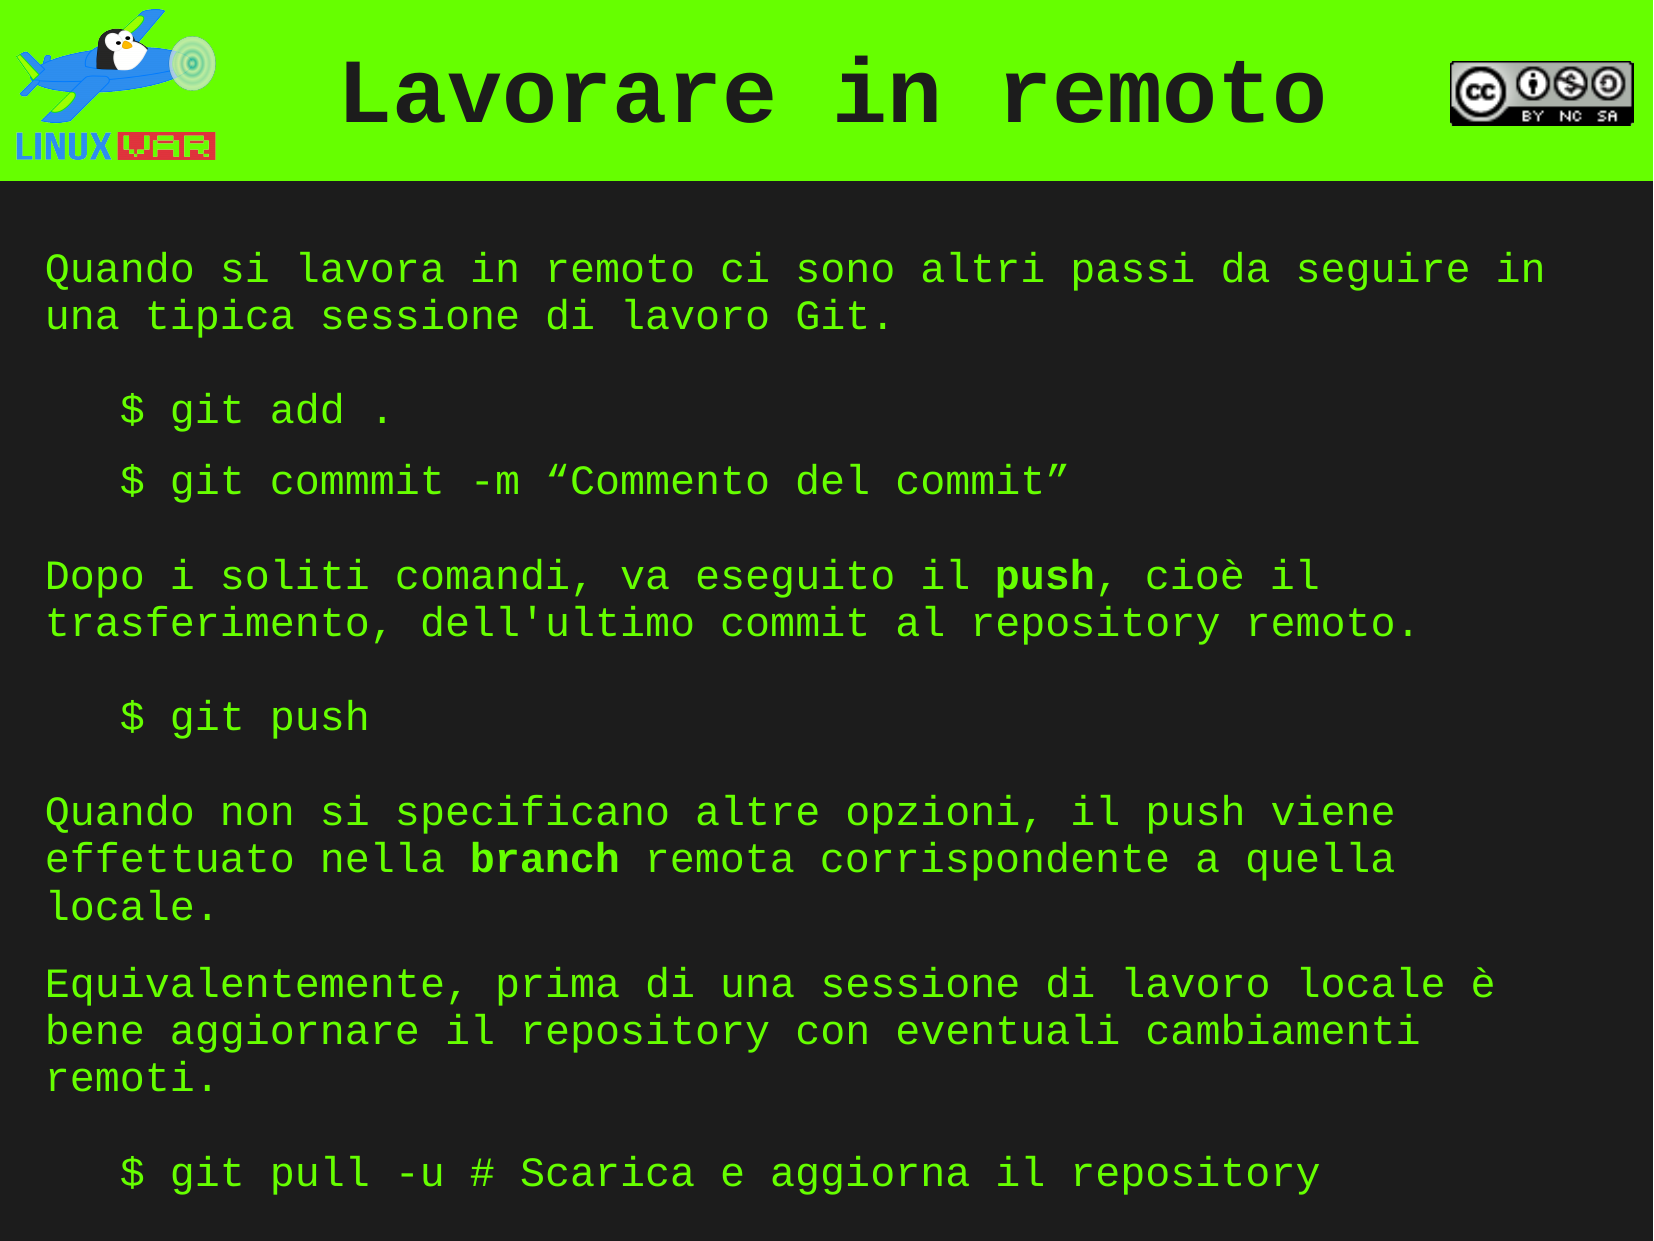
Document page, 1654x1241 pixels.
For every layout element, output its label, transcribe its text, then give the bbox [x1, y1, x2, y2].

text_box [0, 0, 1653, 181]
picture [16, 9, 216, 160]
text_box Quando si lavora in remoto ci sono altri passi da seguire in una tipica sessione di lavoro Git. $ git add . $ git commmit -m “Commento del commit” Dopo i soliti comandi, va eseguito il push, cioè il trasferimento, dell'ultimo commit al repository remoto. $ git push Quando non si specificano altre opzioni, il push viene effettuato nella branch remota corrispondente a quella locale. Equivalentemente, prima di una sessione di lavoro locale è bene aggiornare il repository con eventuali cambiamenti remoti. $ git pull -u # Scarica e aggiorna il repository [30, 240, 1606, 1207]
text_box Lavorare in remoto [216, 39, 1471, 158]
picture [1450, 61, 1634, 126]
